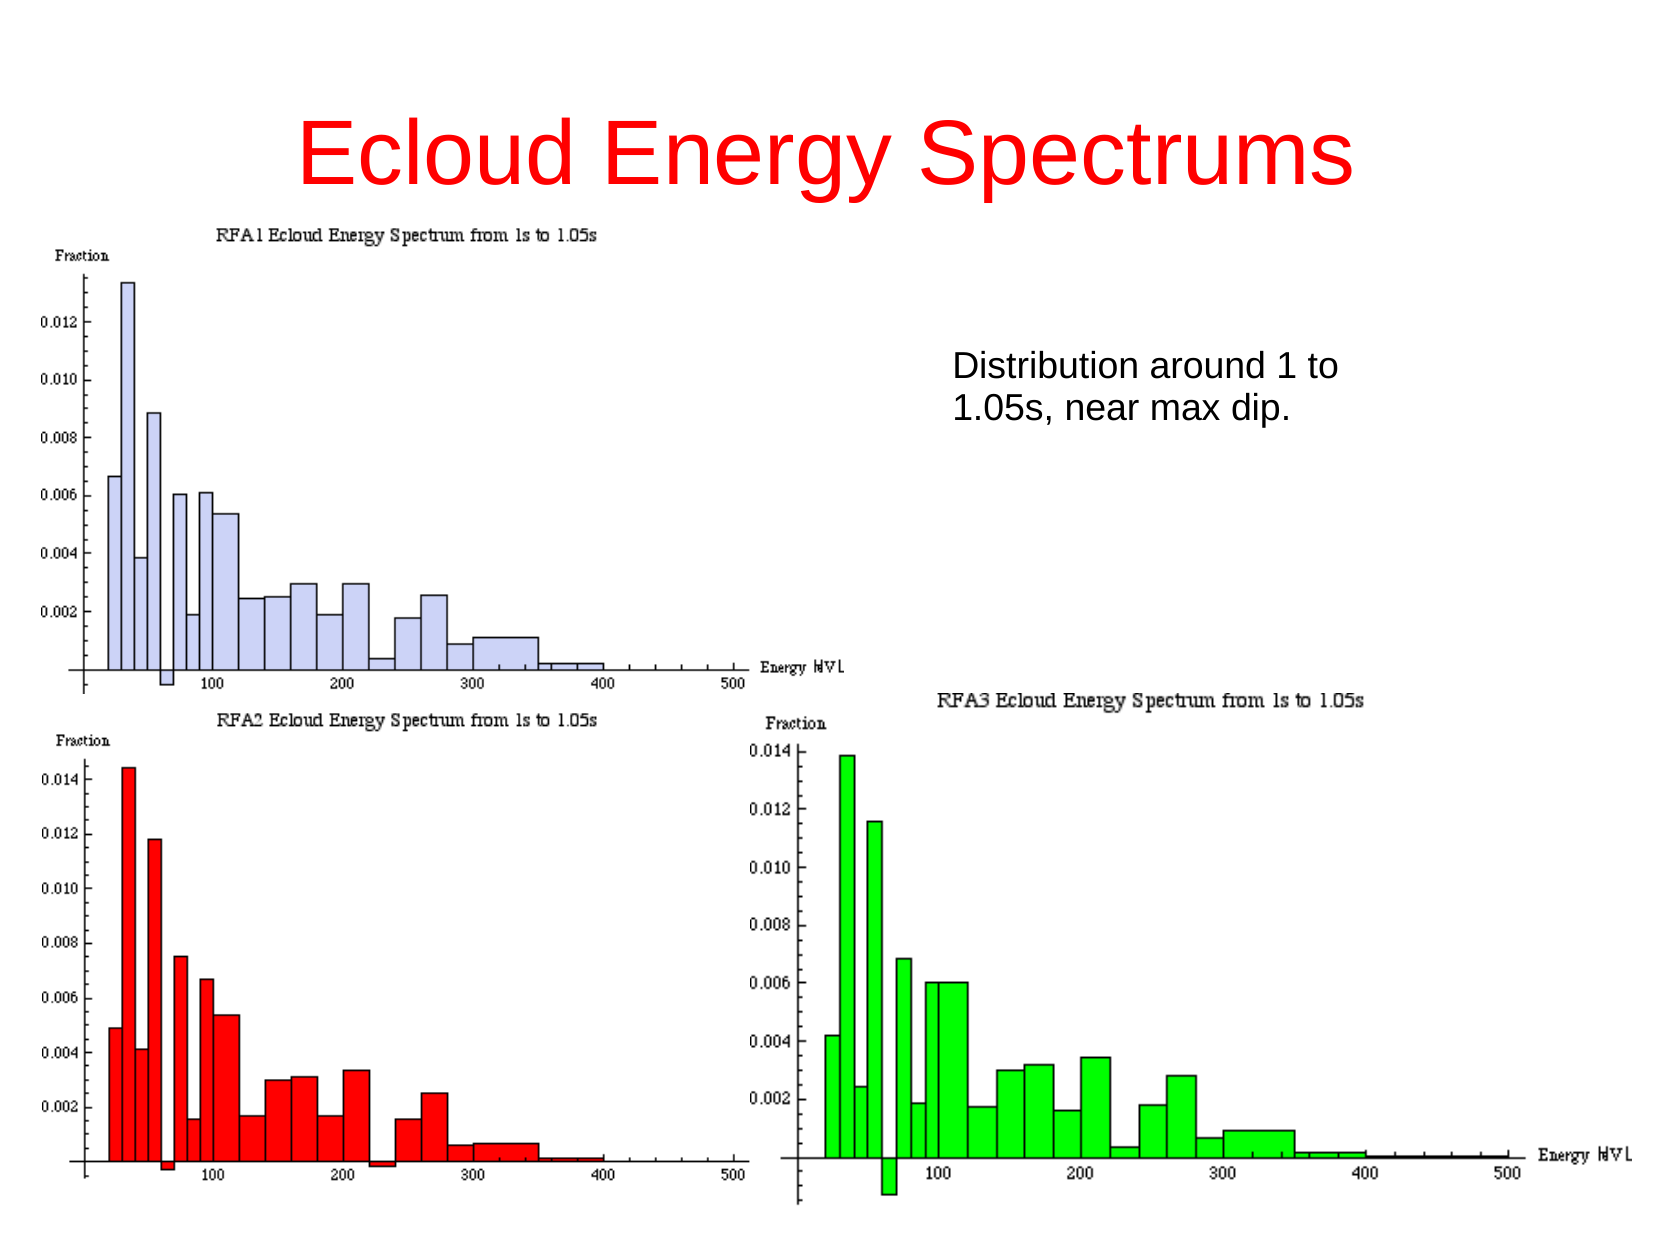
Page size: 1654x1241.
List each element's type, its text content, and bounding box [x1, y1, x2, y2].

title Ecloud Energy Spectrums [82, 56, 1571, 250]
text_box Distribution around 1 to 1.05s, near max dip. [937, 337, 1369, 437]
picture [41, 227, 1632, 1207]
